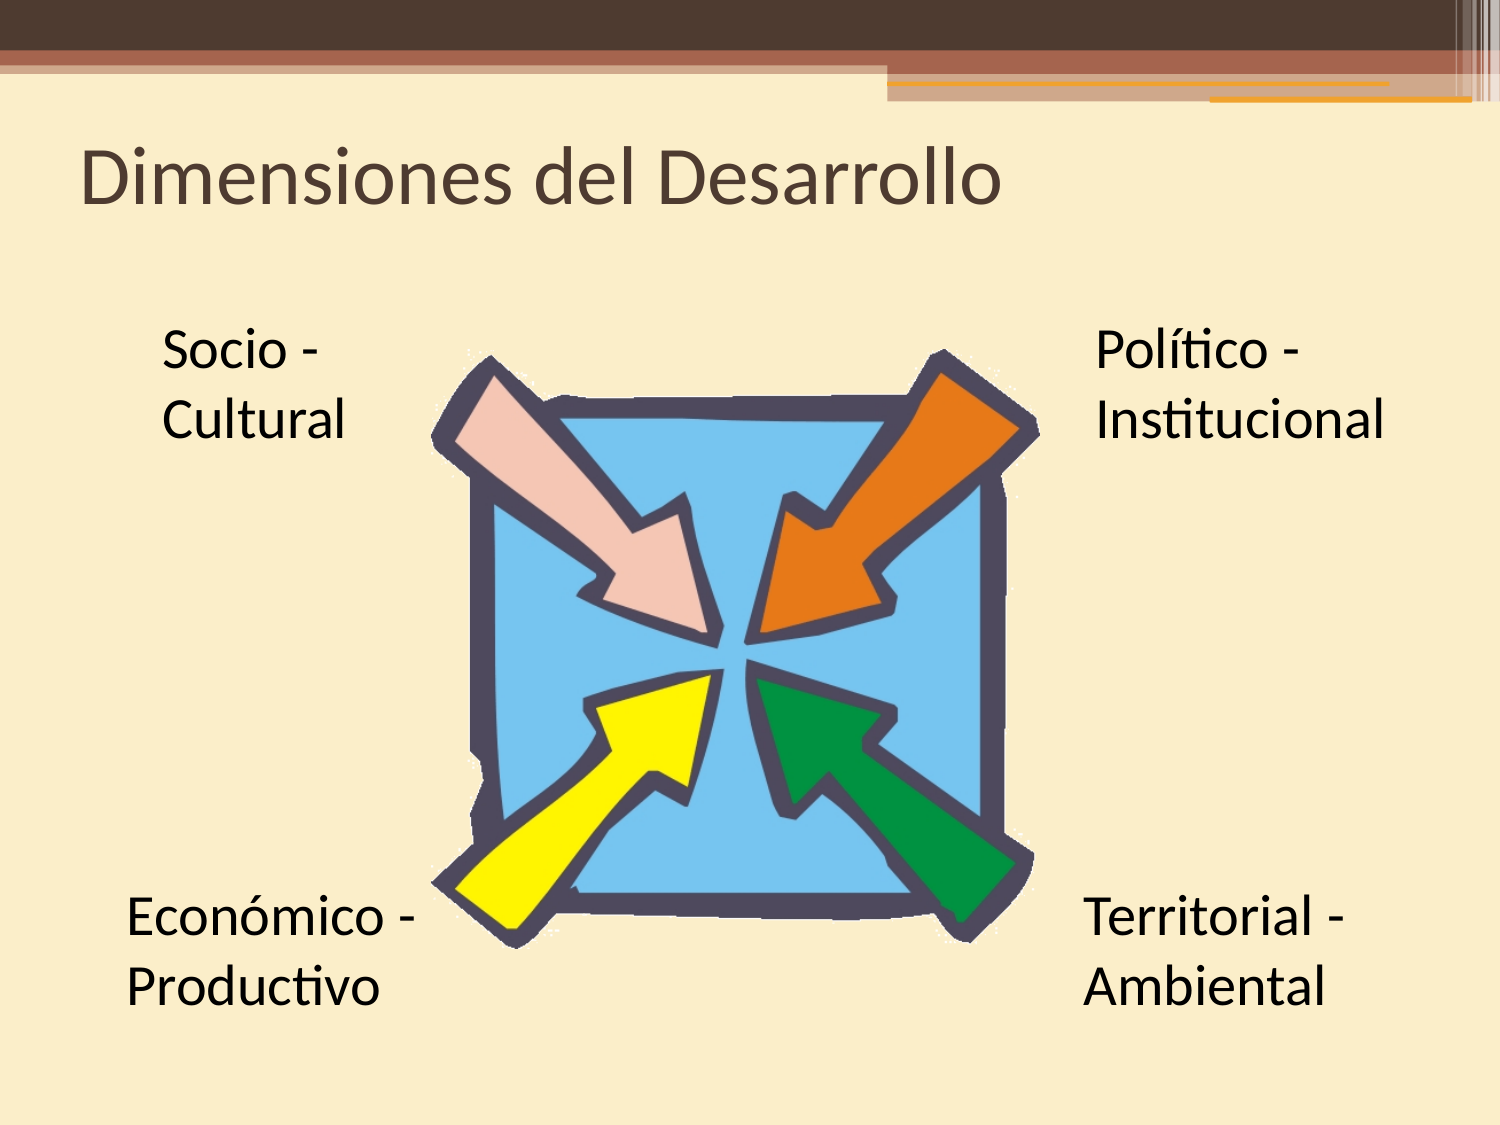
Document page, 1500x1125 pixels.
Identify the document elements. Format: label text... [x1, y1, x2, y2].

title Dimensiones del Desarrollo [64, 113, 1415, 289]
text_box Socio - Cultural [147, 302, 479, 458]
text_box Político - Institucional [1080, 302, 1500, 458]
picture [431, 349, 1040, 949]
text_box Territorial - Ambiental [1068, 869, 1453, 1025]
text_box Económico - Productivo [112, 869, 520, 1025]
